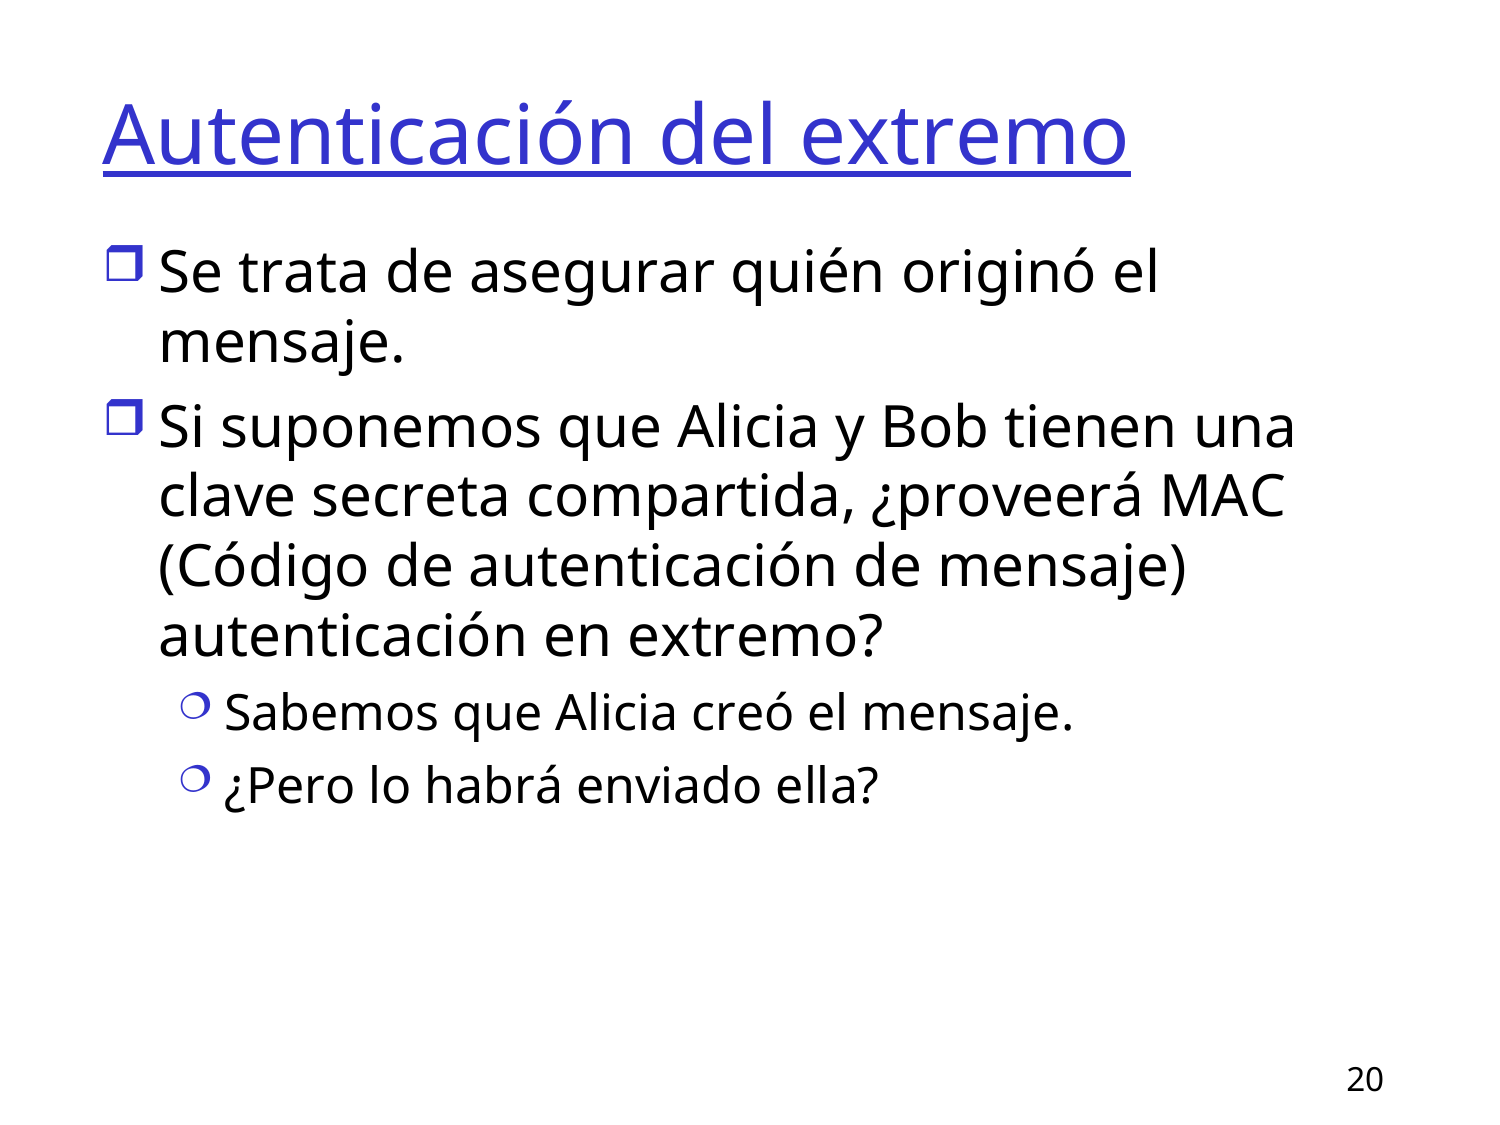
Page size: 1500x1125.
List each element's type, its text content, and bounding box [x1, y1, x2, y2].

list Se trata de asegurar quién originó el mensaje. Si suponemos que Alicia y Bob tienen una clave secreta compartida, ¿proveerá MAC (Código de autenticación de mensaje) autenticación en extremo? Sabemos que Alicia creó el mensaje. ¿Pero lo habrá enviado ella? [87, 227, 1434, 990]
title Autenticación del extremo [87, 37, 1363, 226]
